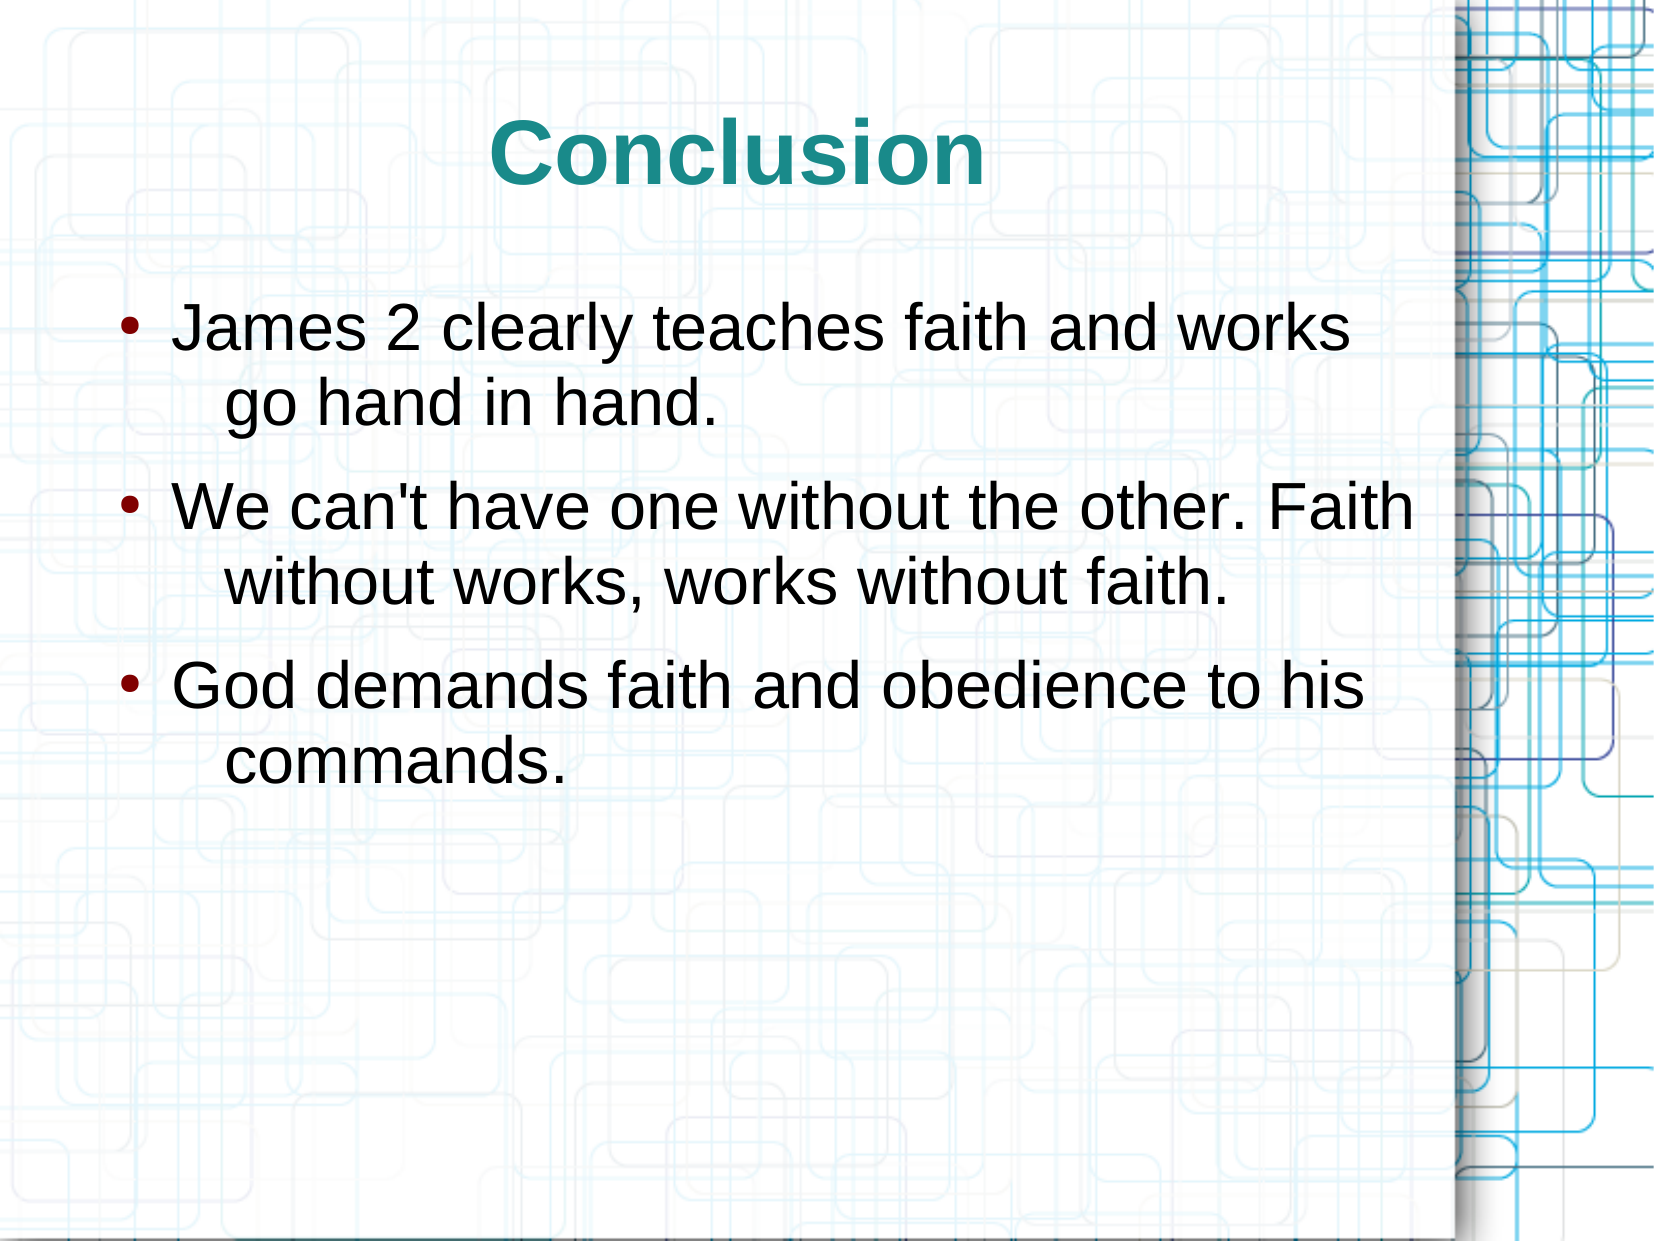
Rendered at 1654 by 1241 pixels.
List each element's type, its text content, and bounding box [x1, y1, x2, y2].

picture [0, 0, 1654, 1241]
list James 2 clearly teaches faith and works go hand in hand. We can't have one without the other. Faith without works, works without faith. God demands faith and obedience to his commands. [82, 290, 1418, 1109]
title Conclusion [59, 49, 1418, 257]
